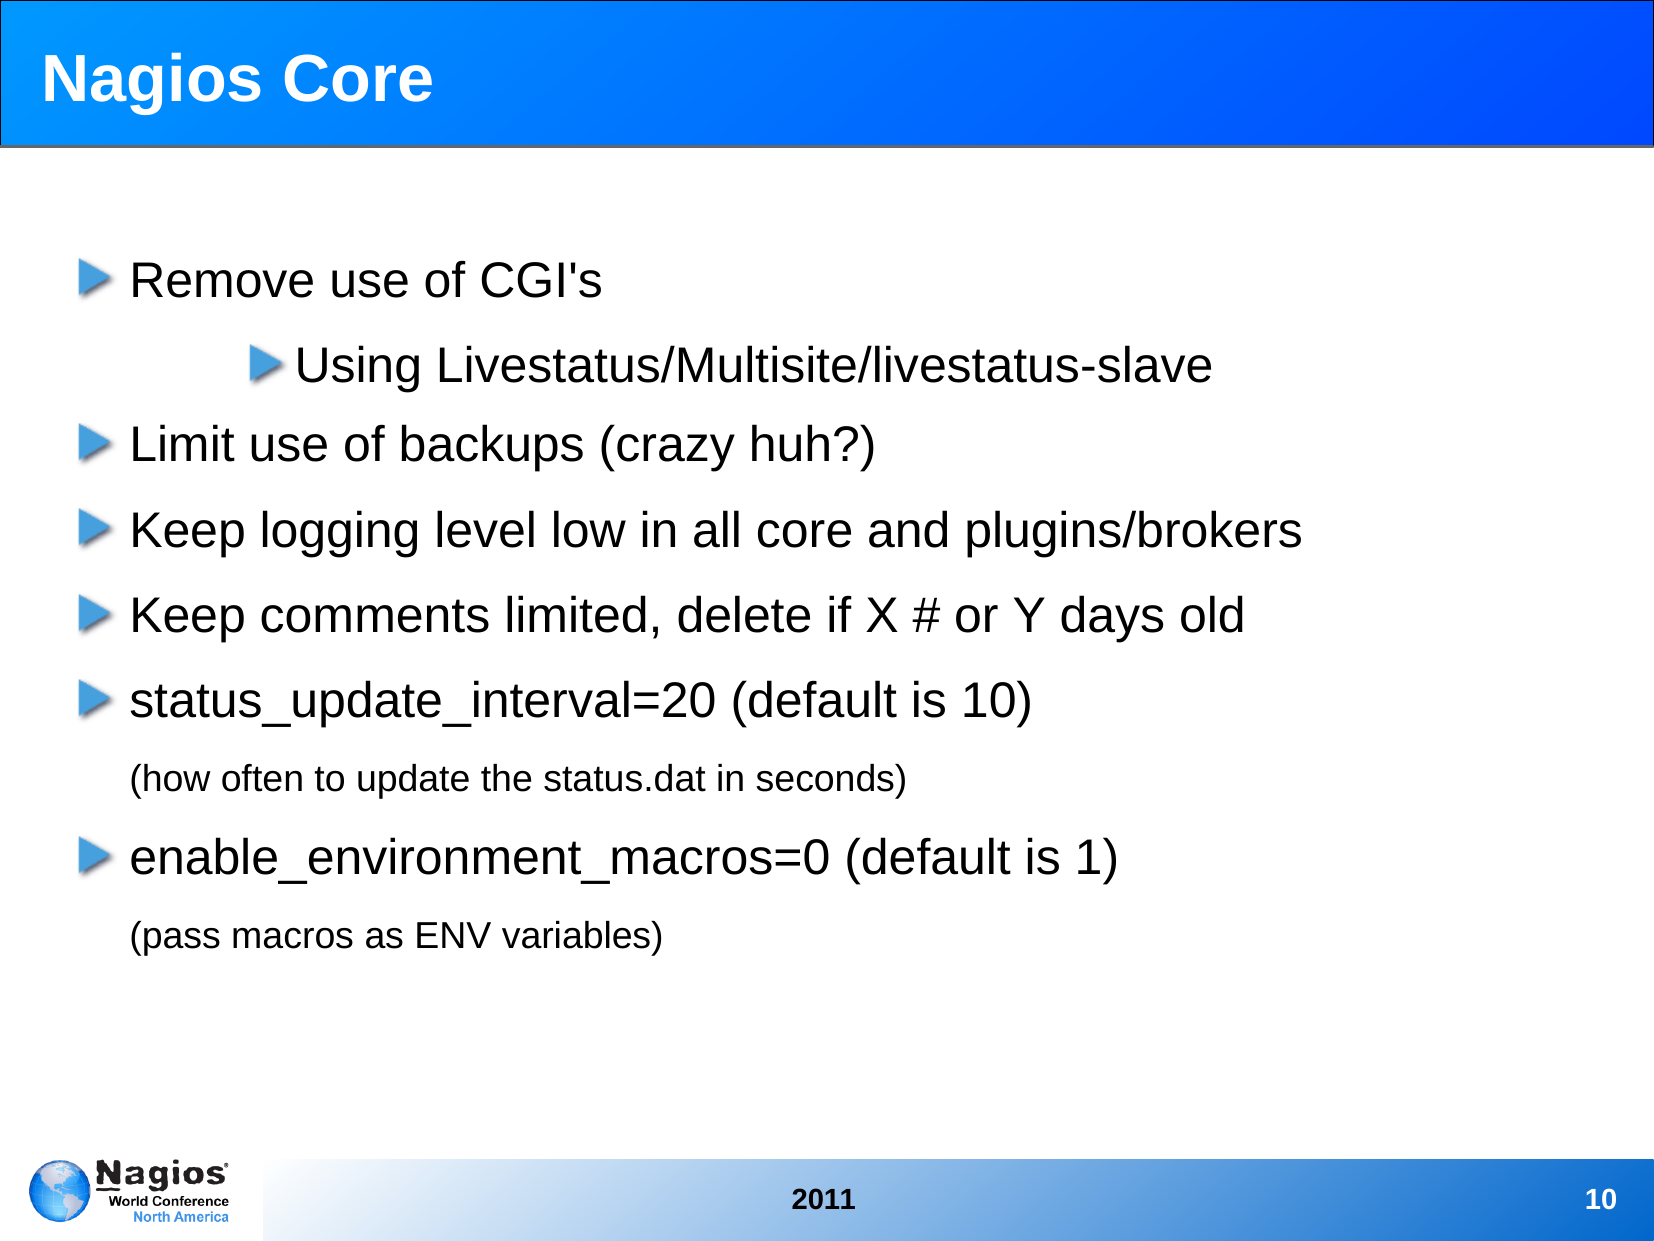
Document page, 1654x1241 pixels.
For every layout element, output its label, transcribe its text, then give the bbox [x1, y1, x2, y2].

list Remove use of CGI's Using Livestatus/Multisite/livestatus-slave Limit use of backups (crazy huh?) Keep logging level low in all core and plugins/brokers Keep comments limited, delete if X # or Y days old status_update_interval=20 (default is 10) (how often to update the status.dat in seconds) enable_environment_macros=0 (default is 1) (pass macros as ENV variables) [58, 172, 1557, 1141]
picture [29, 1159, 229, 1235]
title Nagios Core [41, 29, 1248, 127]
